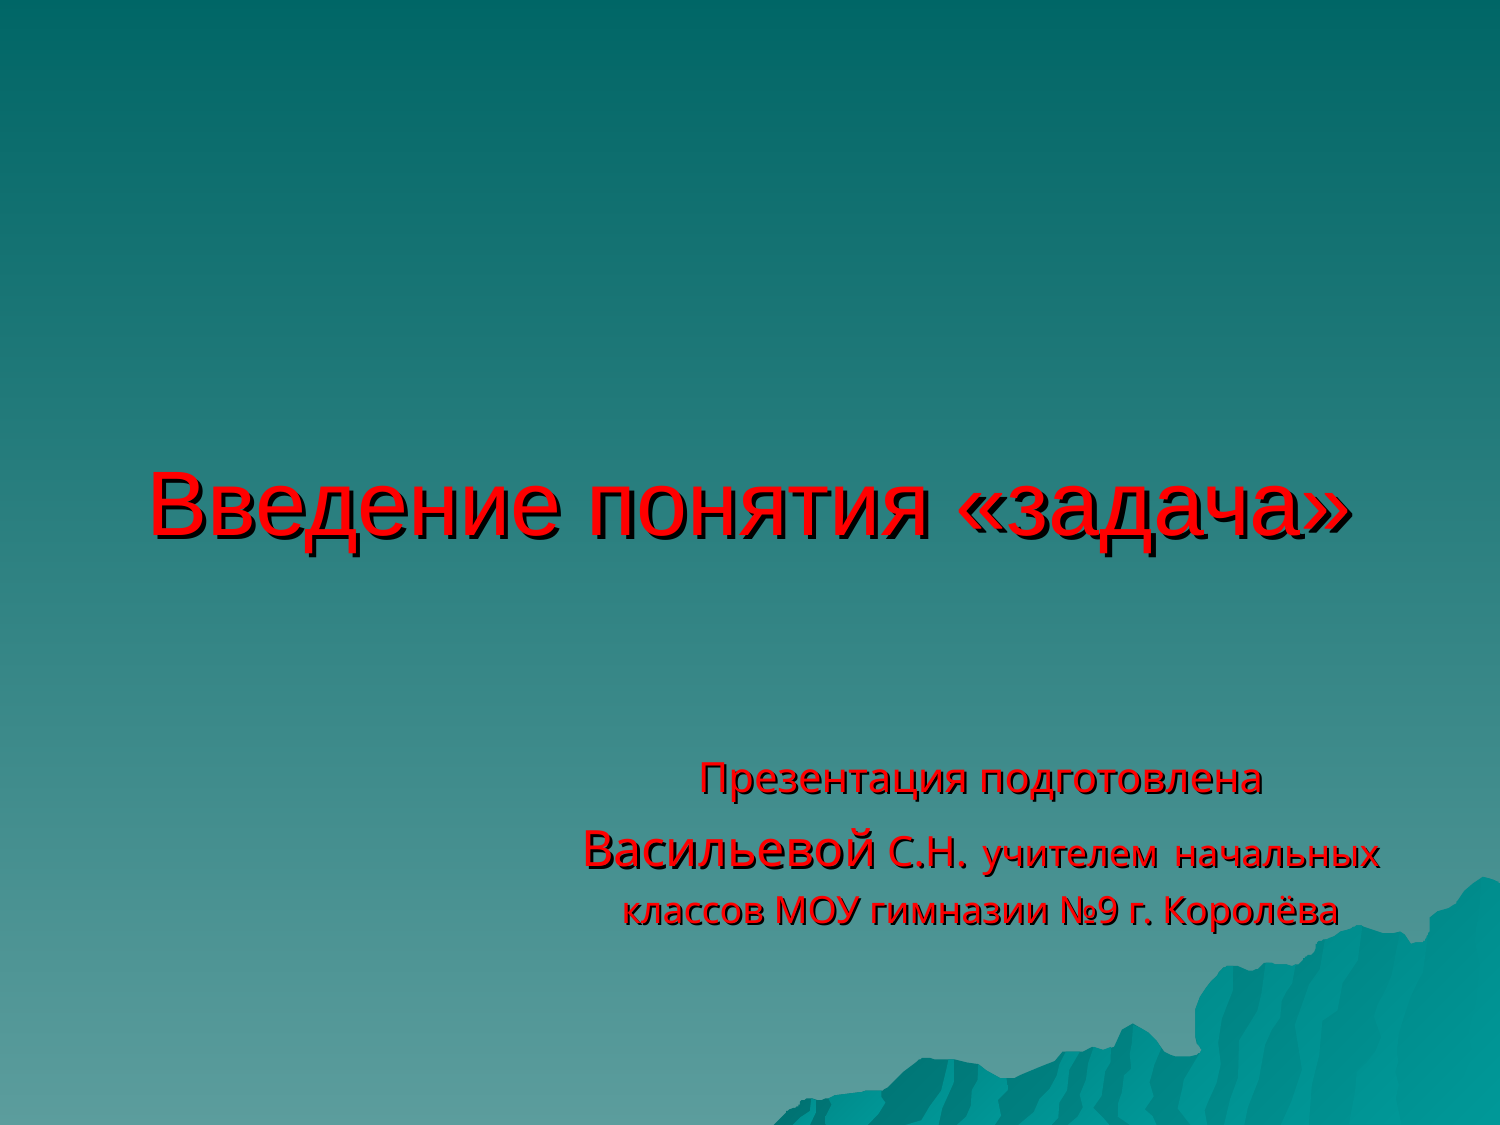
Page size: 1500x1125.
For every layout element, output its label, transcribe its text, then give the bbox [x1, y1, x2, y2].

title Введение понятия «задача» [112, 262, 1388, 563]
subtitle Презентация подготовлена Васильевой С.Н. учителем начальных классов МОУ гимназии №9 г. Королёва [537, 739, 1424, 1000]
